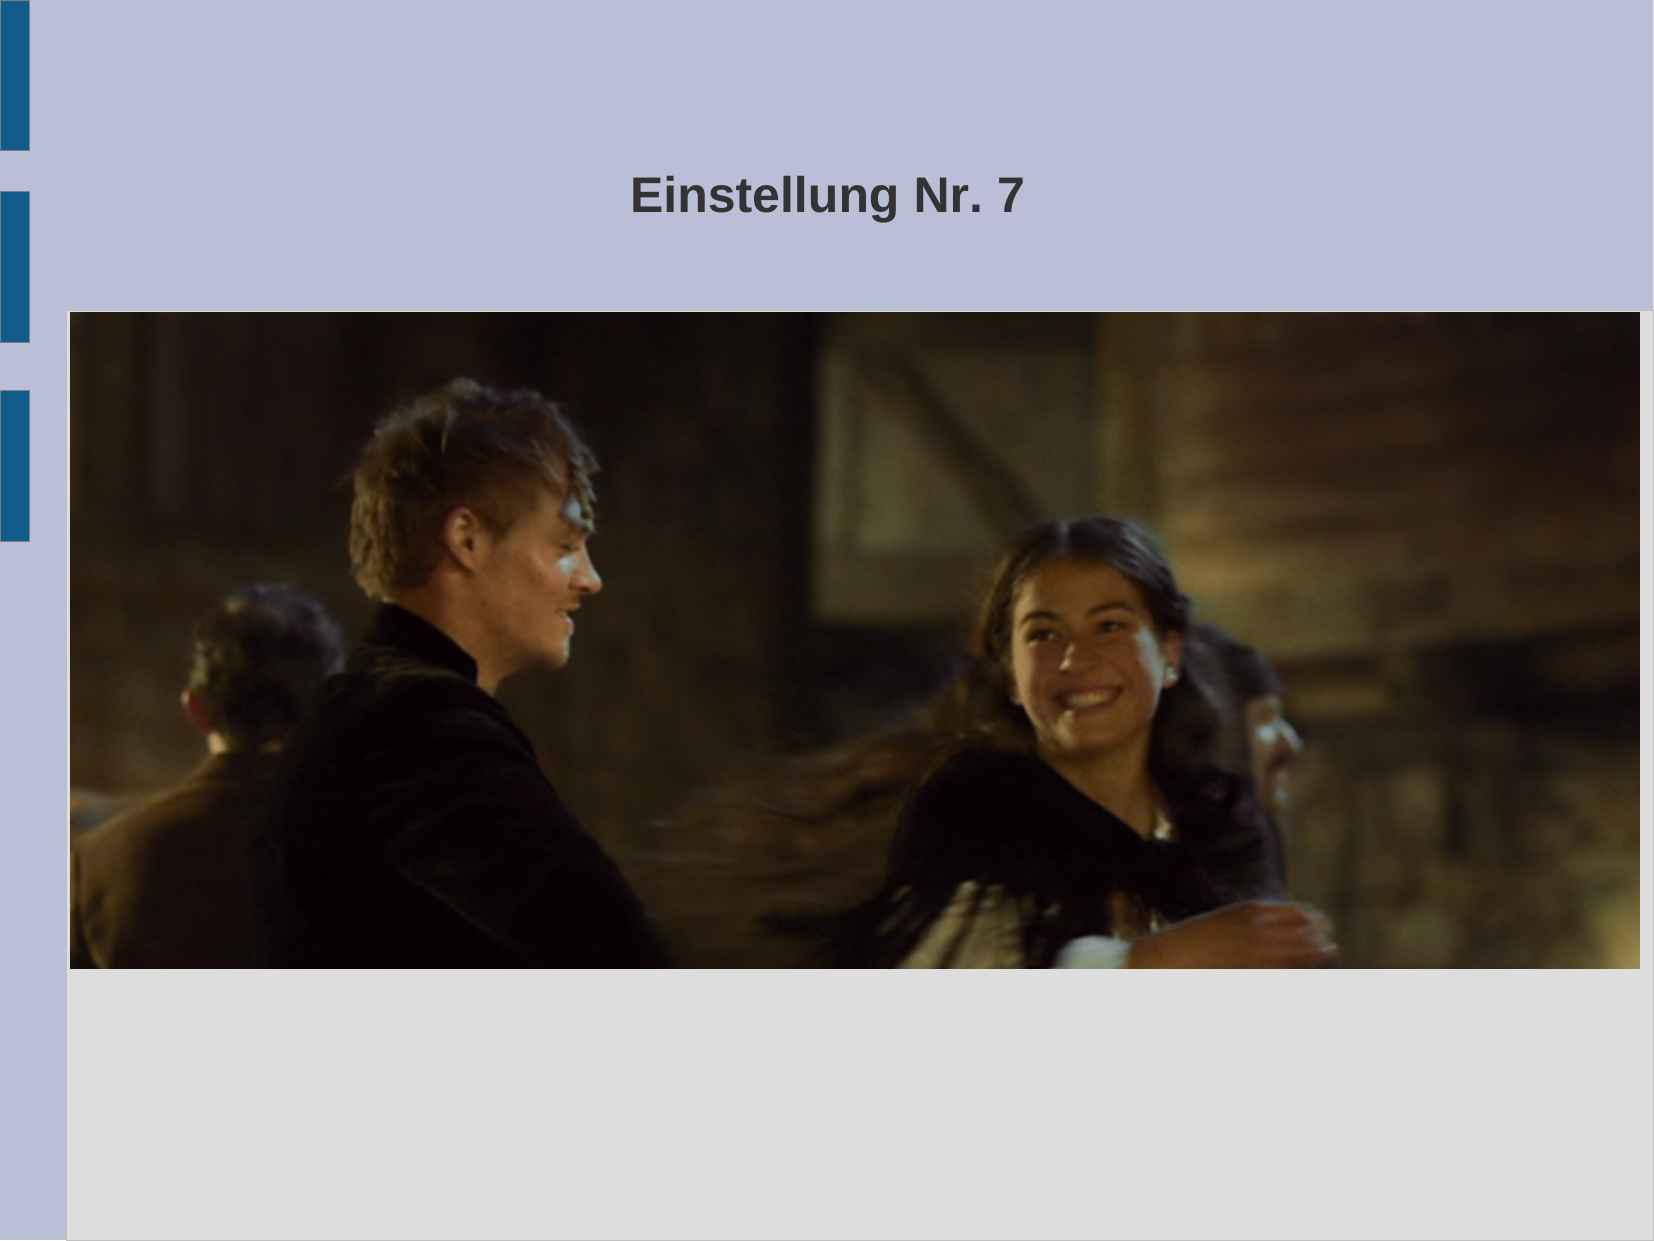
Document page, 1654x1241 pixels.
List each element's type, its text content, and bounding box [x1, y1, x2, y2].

picture [70, 312, 1640, 969]
title Einstellung Nr. 7 [121, 91, 1534, 299]
